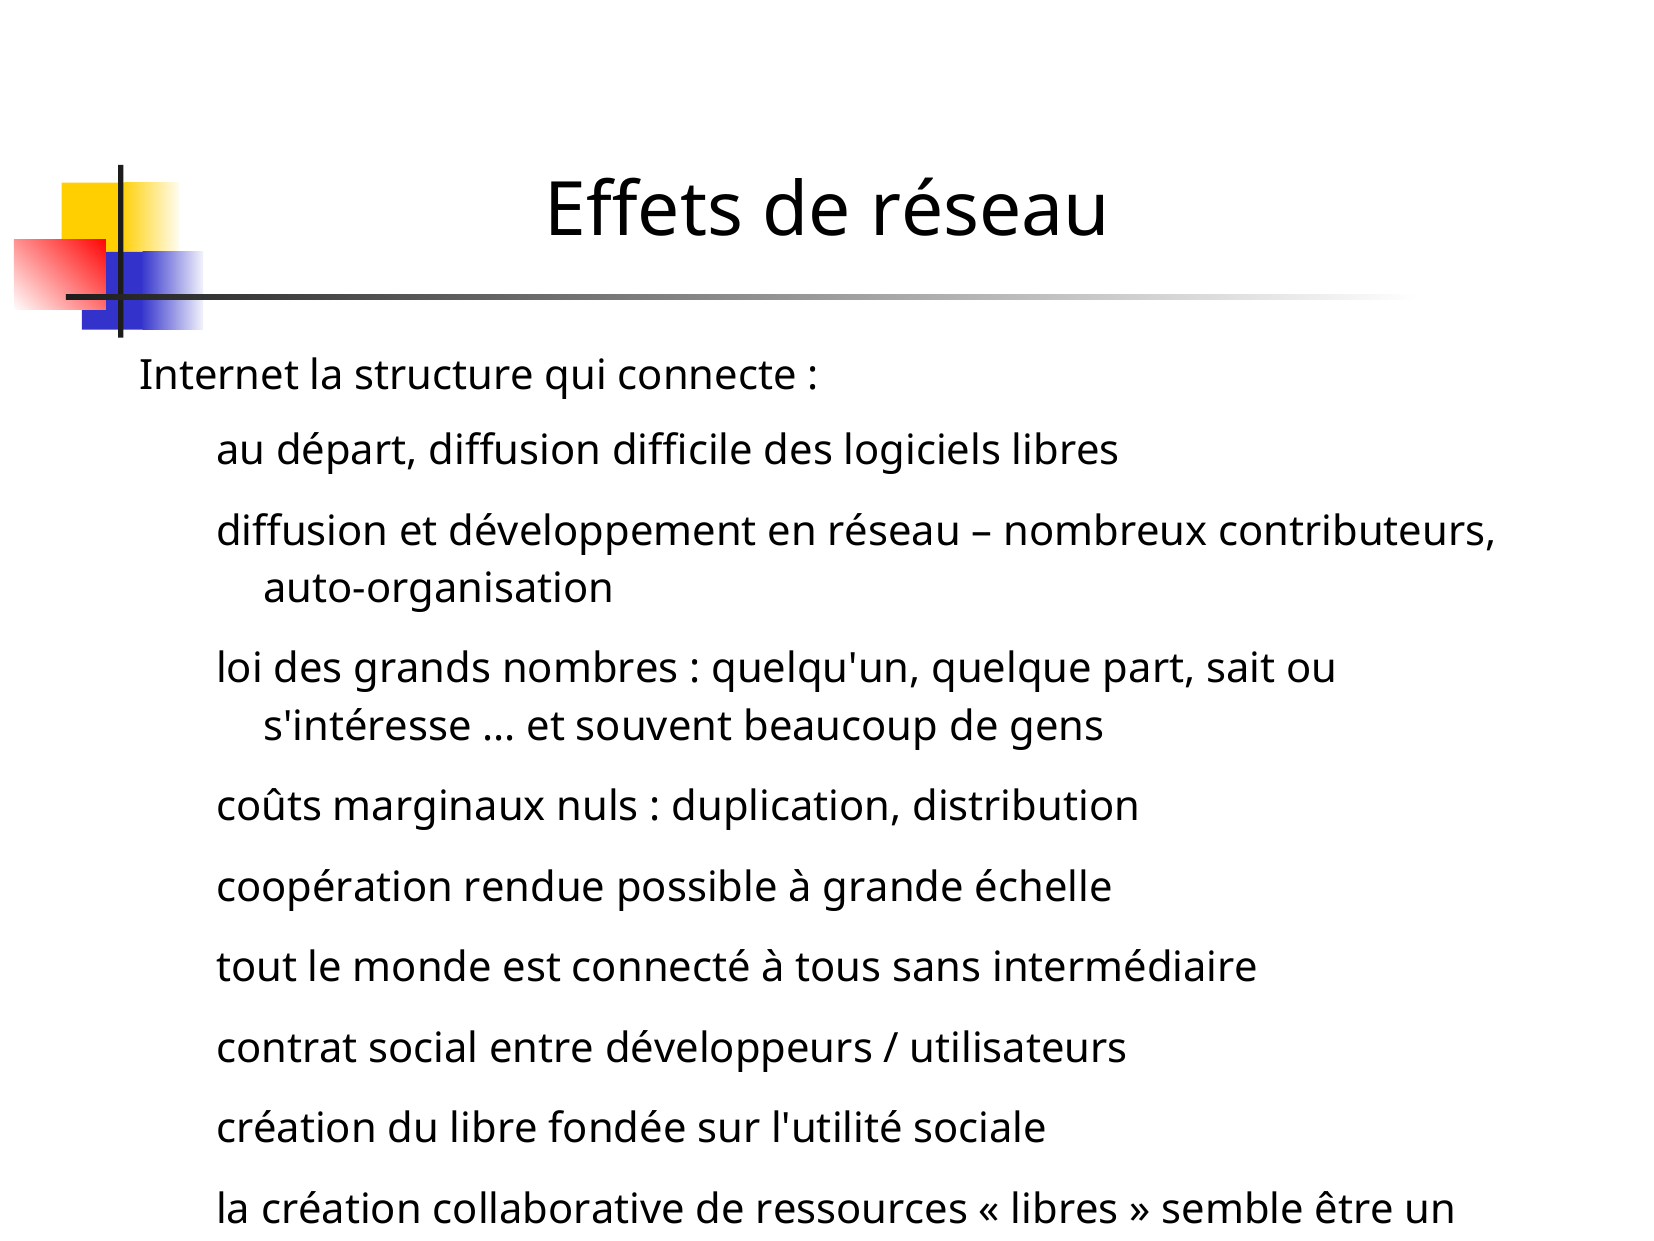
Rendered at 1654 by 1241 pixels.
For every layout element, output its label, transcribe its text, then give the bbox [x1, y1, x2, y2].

title Effets de réseau [121, 102, 1534, 311]
list Internet la structure qui connecte : au départ, diffusion difficile des logiciels libres diffusion et développement en réseau – nombreux contributeurs, auto-organisation loi des grands nombres : quelqu'un, quelque part, sait ou s'intéresse ... et souvent beaucoup de gens coûts marginaux nuls : duplication, distribution coopération rendue possible à grande échelle tout le monde est connecté à tous sans intermédiaire contrat social entre développeurs / utilisateurs création du libre fondée sur l'utilité sociale la création collaborative de ressources « libres » semble être un phénomère naturel sur Internet [121, 344, 1534, 1212]
